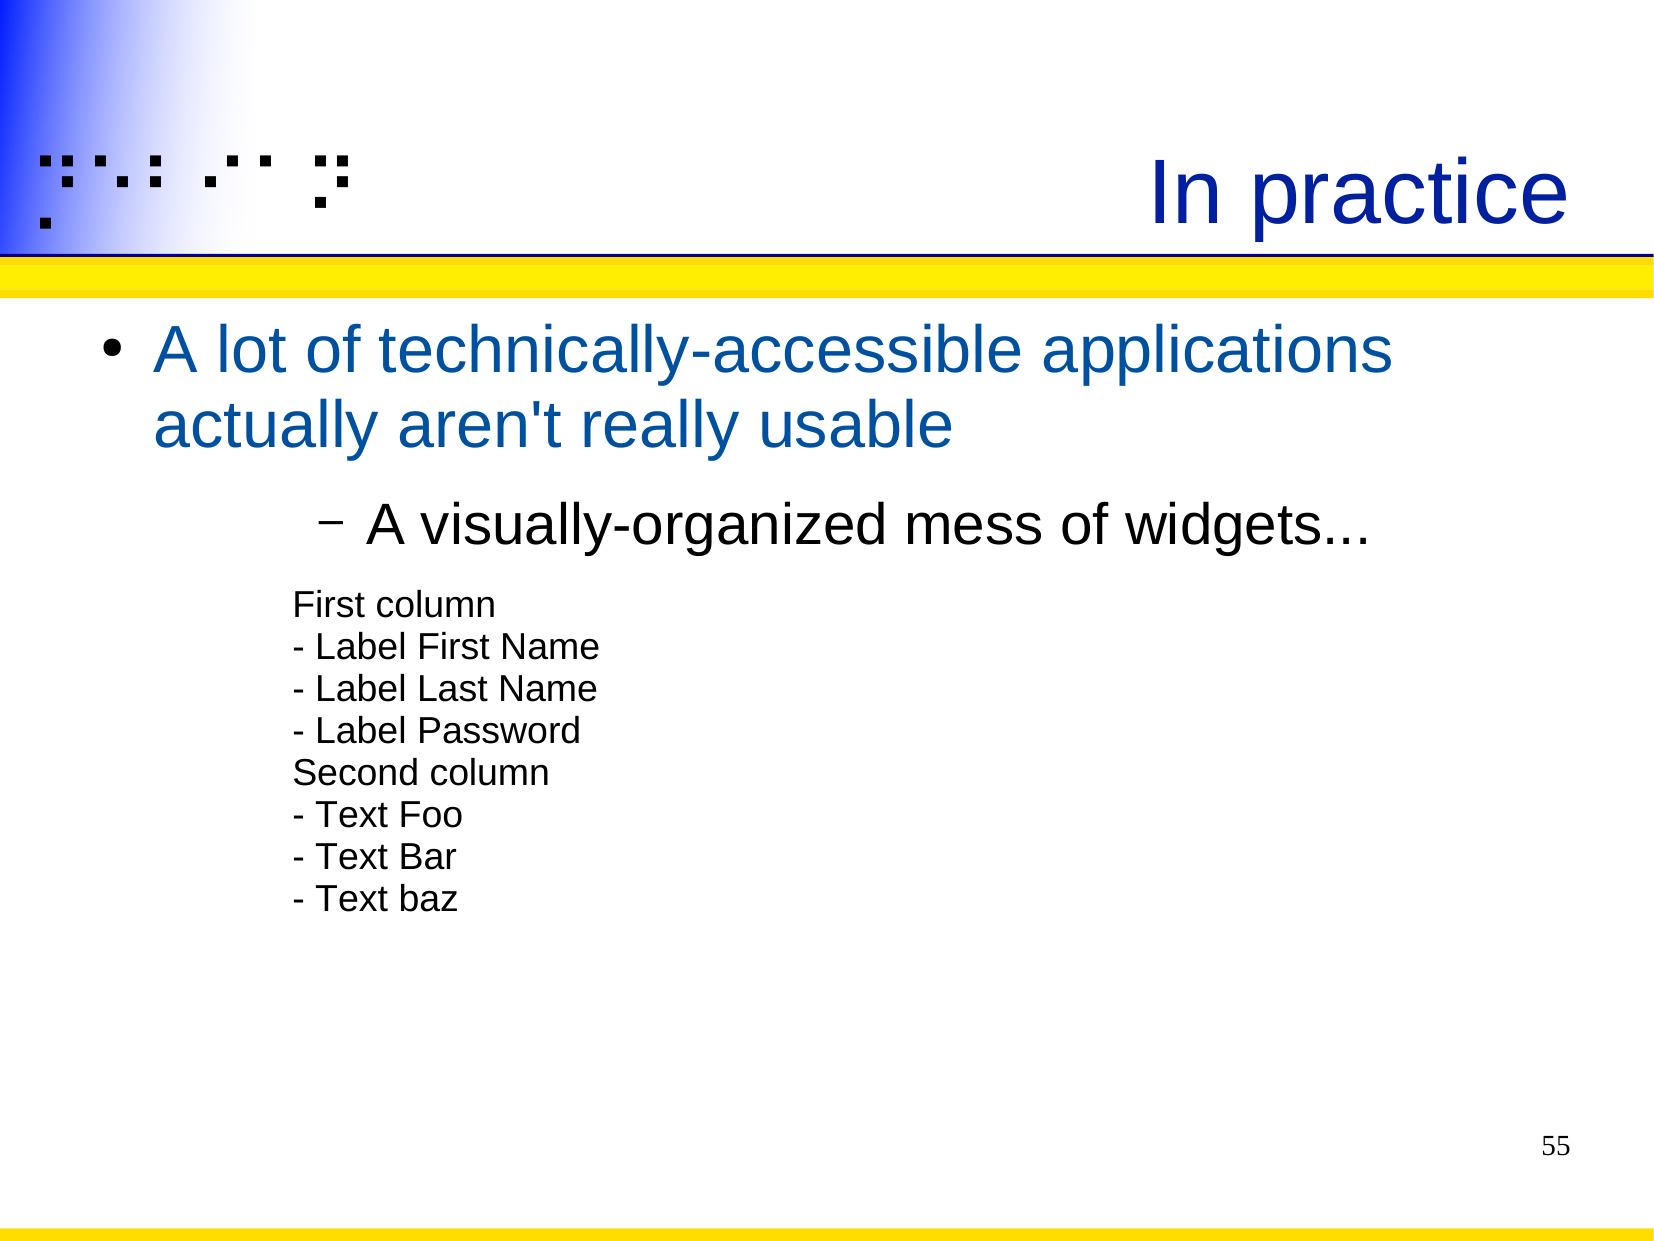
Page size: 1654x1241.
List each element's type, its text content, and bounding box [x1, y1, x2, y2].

title In practice [372, 126, 1571, 257]
text_box First column - Label First Name - Label Last Name - Label Password Second column - Text Foo - Text Bar - Text baz [277, 575, 616, 927]
list A lot of technically-accessible applications actually aren't really usable A visually-organized mess of widgets... [82, 312, 1571, 1241]
